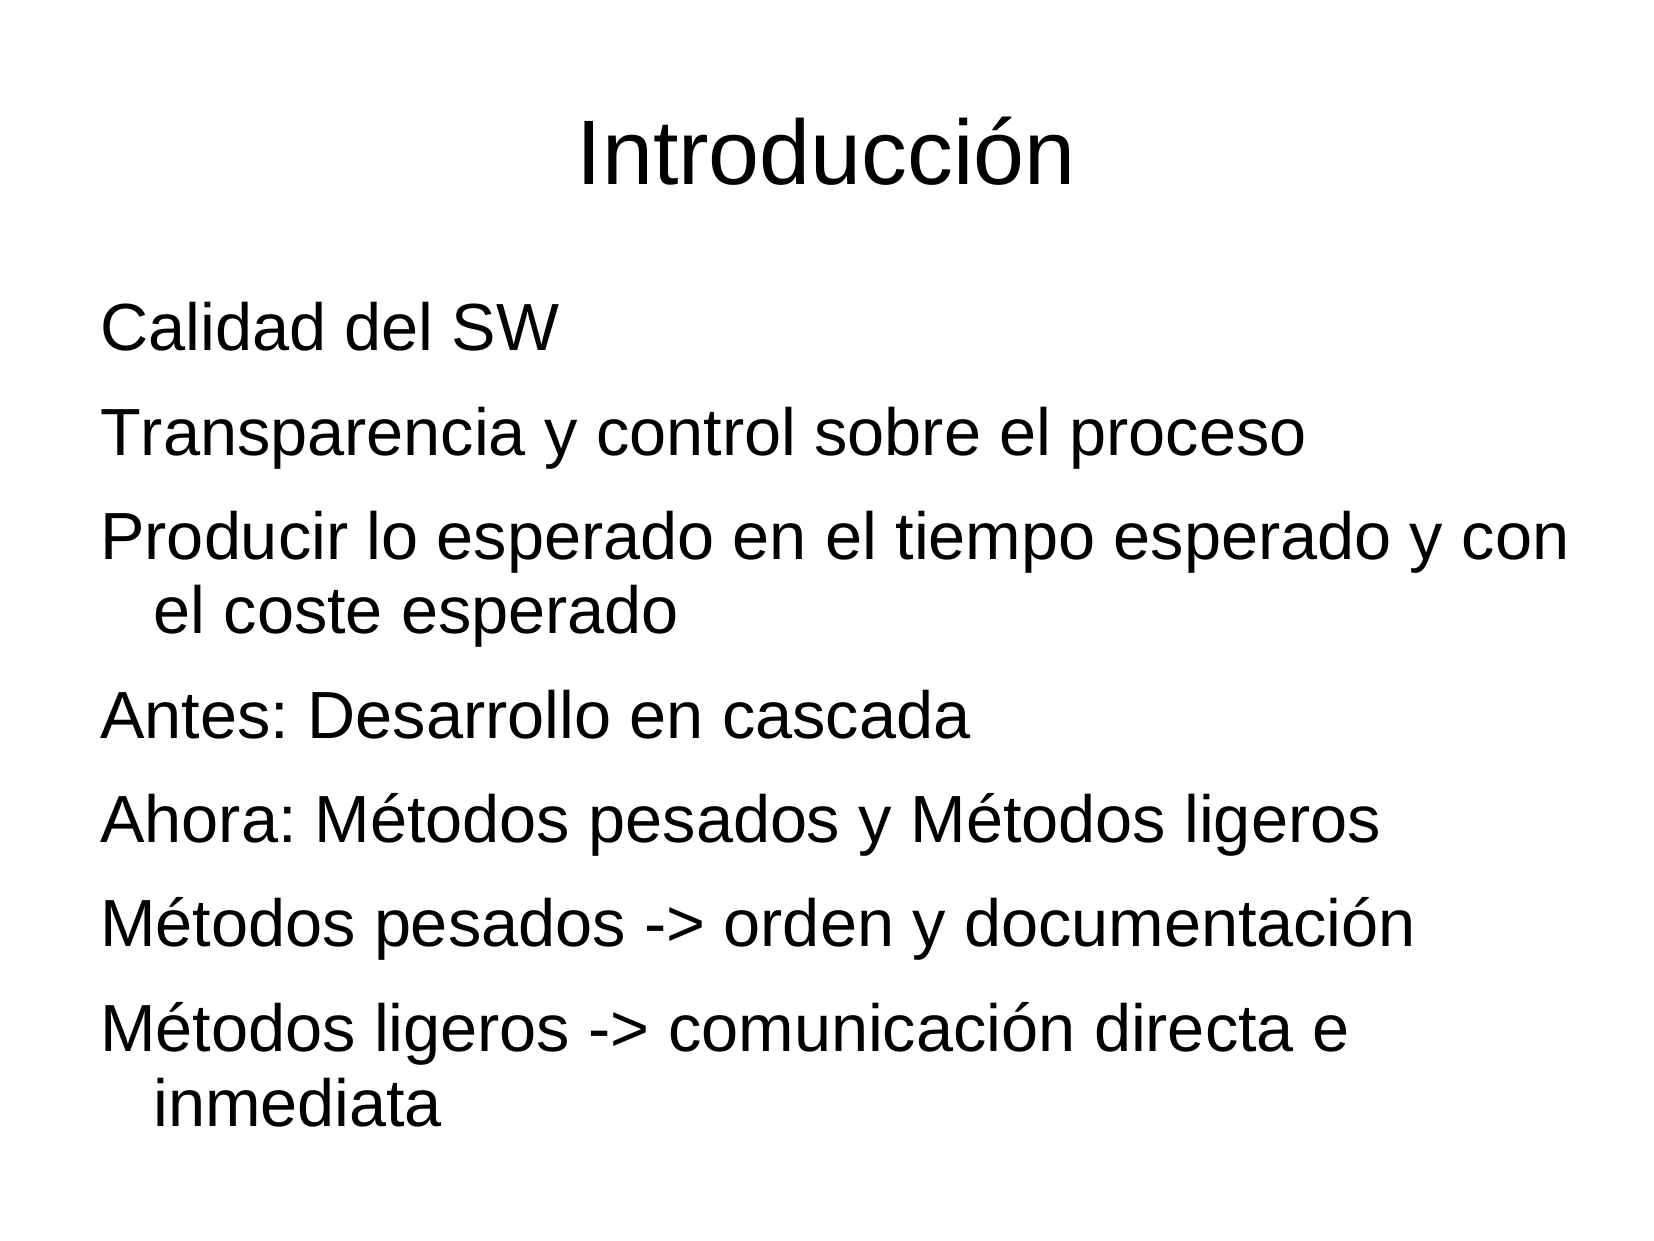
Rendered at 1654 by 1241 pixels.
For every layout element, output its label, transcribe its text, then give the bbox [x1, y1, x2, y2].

list Calidad del SW Transparencia y control sobre el proceso Producir lo esperado en el tiempo esperado y con el coste esperado Antes: Desarrollo en cascada Ahora: Métodos pesados y Métodos ligeros Métodos pesados -> orden y documentación Métodos ligeros -> comunicación directa e inmediata [82, 290, 1571, 1141]
title Introducción [82, 49, 1571, 257]
